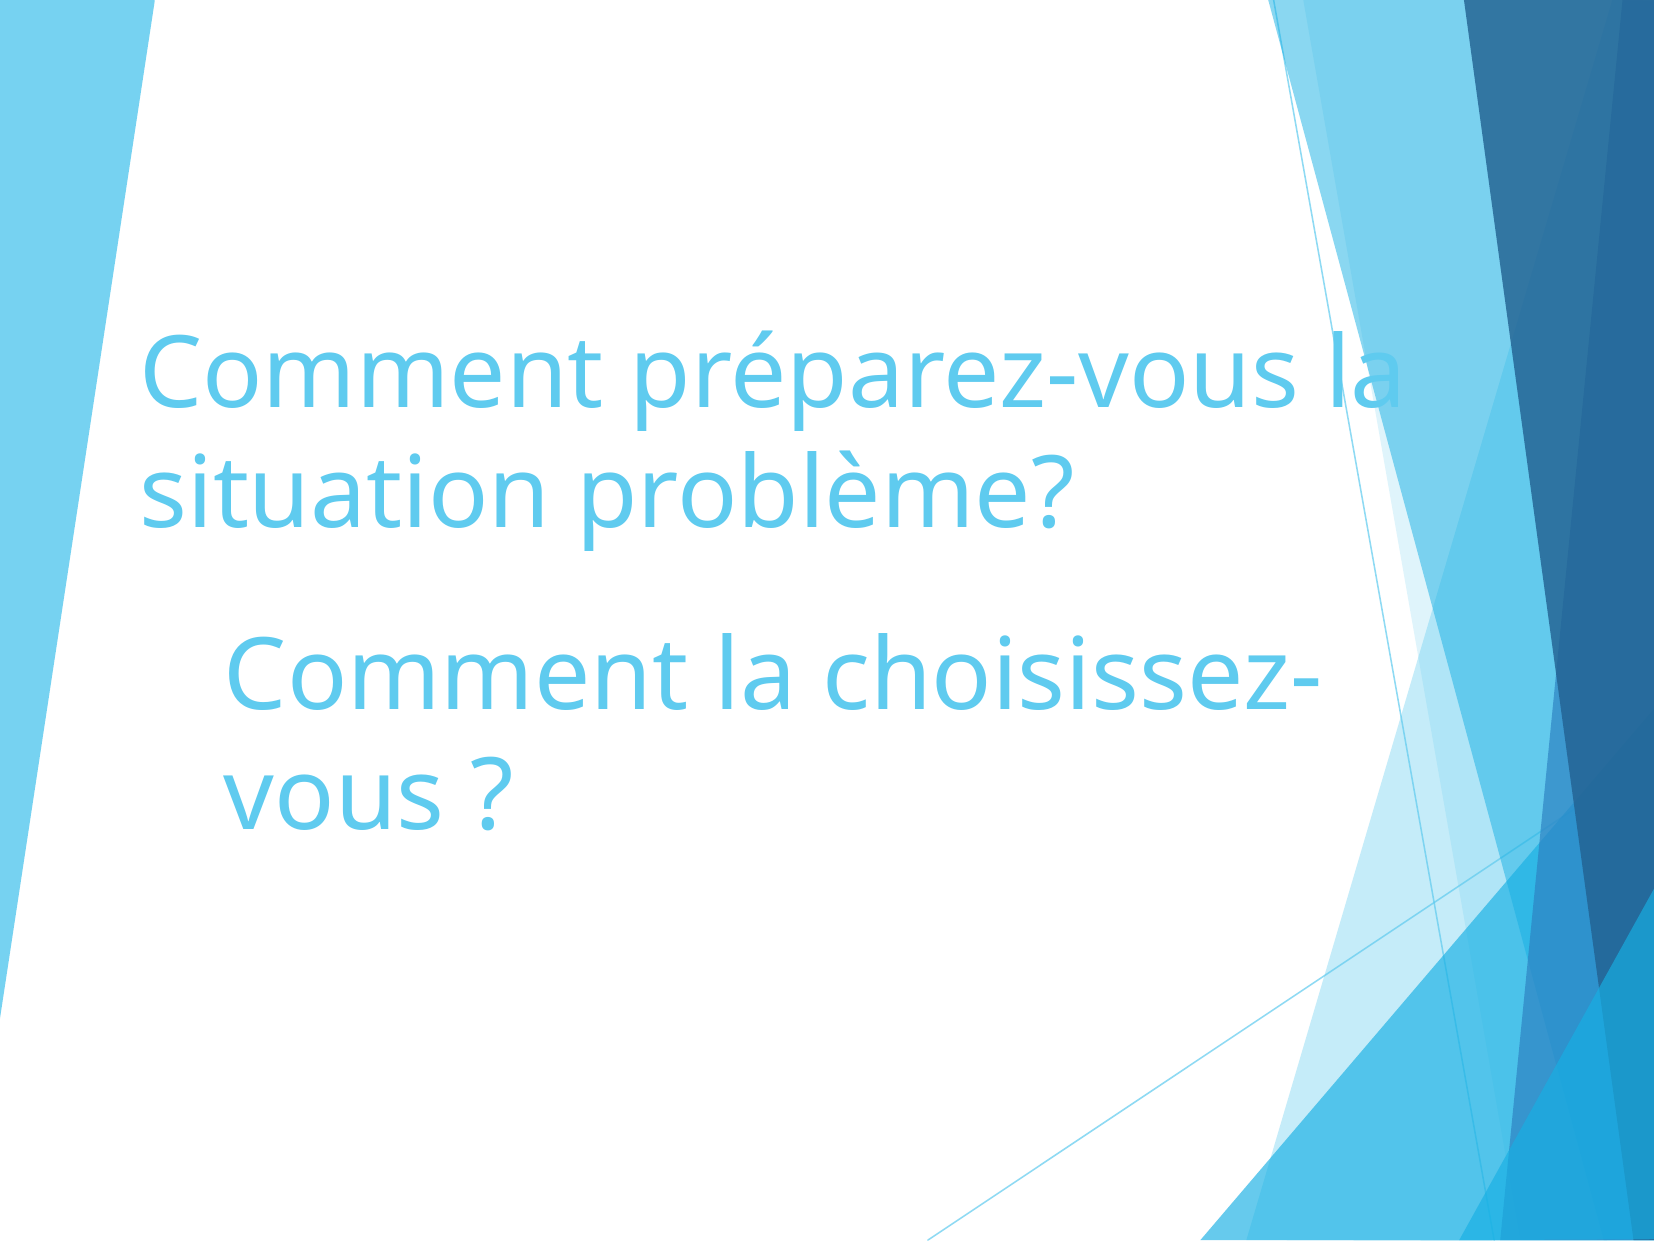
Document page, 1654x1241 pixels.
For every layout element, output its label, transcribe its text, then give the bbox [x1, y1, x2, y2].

title Comment préparez-vous la situation problème? [82, 259, 1465, 556]
title Comment la choisissez-vous ? [82, 602, 1465, 815]
